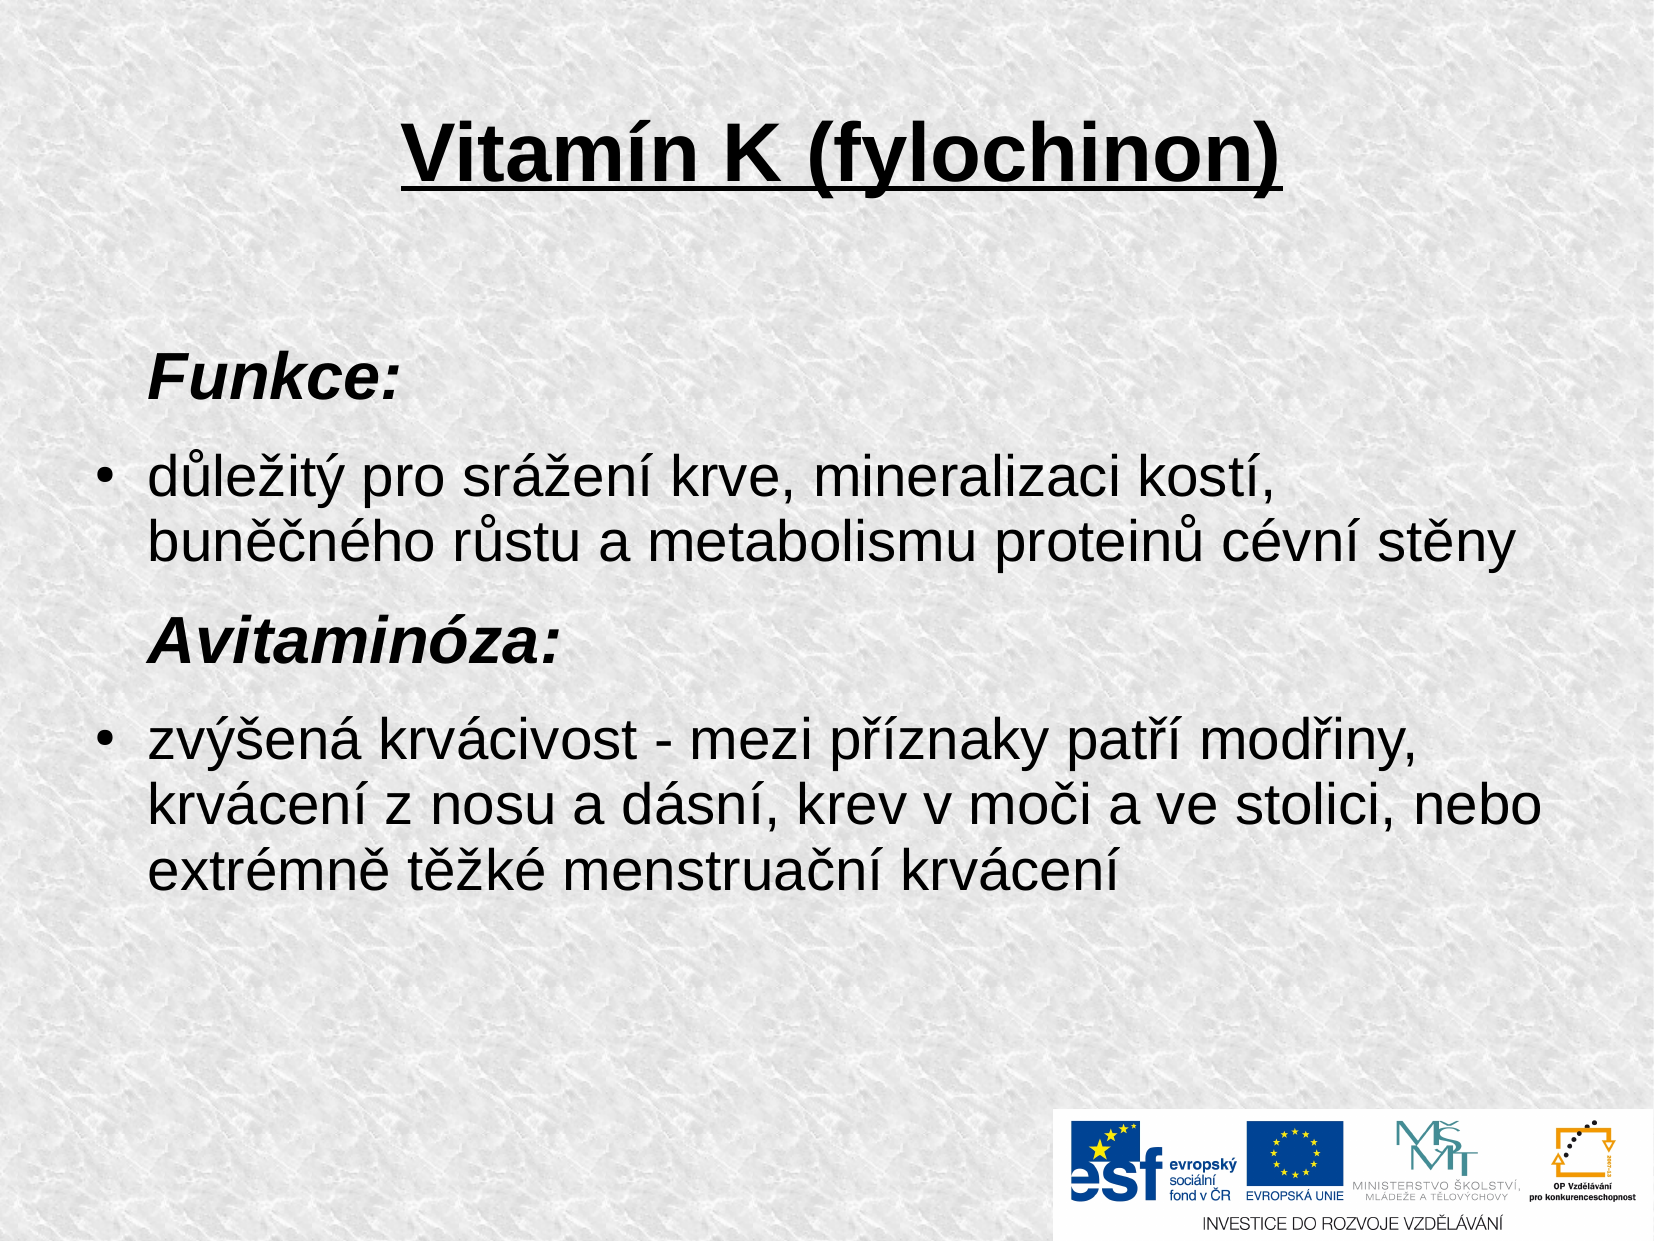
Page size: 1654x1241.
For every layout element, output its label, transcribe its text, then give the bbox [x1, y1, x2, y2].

picture [0, 0, 1654, 1241]
title Vitamín K (fylochinon) [82, 49, 1571, 257]
list Funkce: důležitý pro srážení krve, mineralizaci kostí, buněčného růstu a metabolismu proteinů cévní stěny Avitaminóza: zvýšená krvácivost - mezi příznaky patří modřiny, krvácení z nosu a dásní, krev v moči a ve stolici, nebo extrémně těžké menstruační krvácení [76, 339, 1565, 902]
